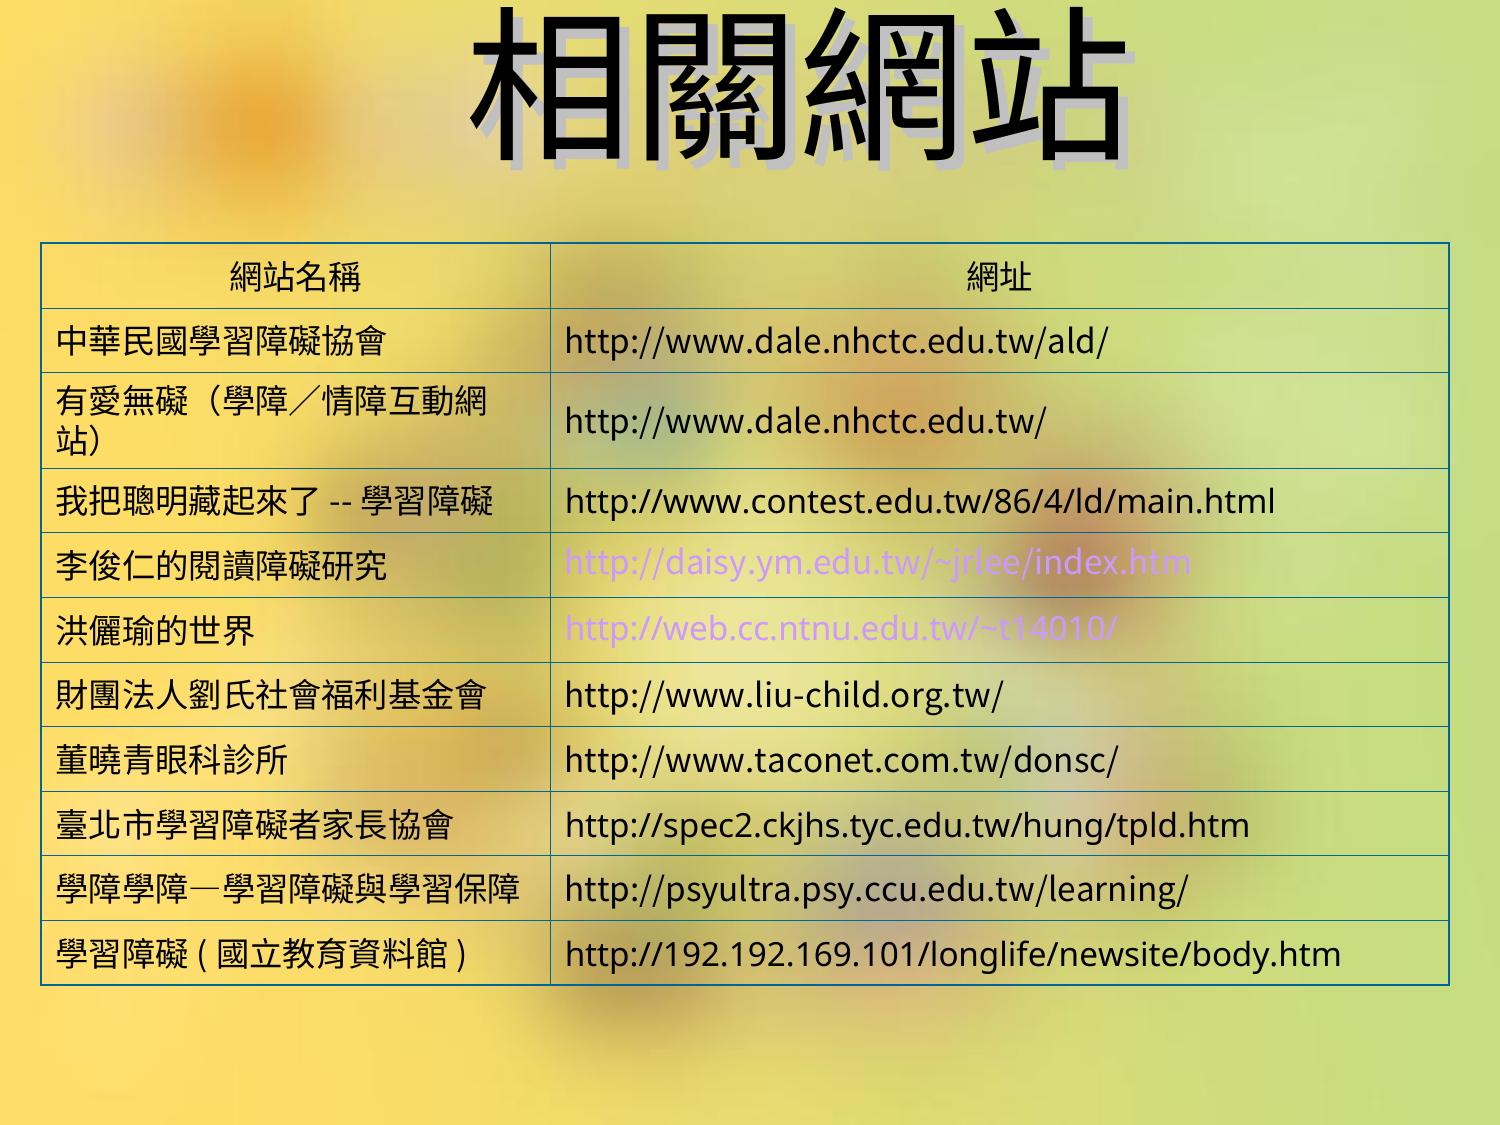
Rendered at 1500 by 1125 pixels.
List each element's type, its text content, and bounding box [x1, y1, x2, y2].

table_cell 我把聰明藏起來了--學習障礙 [42, 469, 550, 532]
table_header 網站名稱 [42, 244, 550, 308]
picture [0, 0, 1500, 1125]
table_cell 洪儷瑜的世界 [42, 598, 550, 662]
table_cell 臺北市學習障礙者家長協會 [42, 792, 550, 855]
text_box 相關網站 [407, 0, 1191, 188]
table_cell 學習障礙(國立教育資料館) [42, 921, 550, 984]
table_cell 學障學障—學習障礙與學習保障 [42, 856, 550, 920]
table_cell http://www.liu-child.org.tw/ [551, 663, 1448, 726]
table_cell http://www.dale.nhctc.edu.tw/ [551, 373, 1448, 468]
table_cell 有愛無礙（學障／情障互動網站） [42, 373, 550, 468]
table_cell http://www.contest.edu.tw/86/4/ld/main.html [551, 469, 1448, 532]
table_cell http://www.taconet.com.tw/donsc/ [551, 727, 1448, 791]
table_cell http://192.192.169.101/longlife/newsite/body.htm [551, 921, 1448, 984]
table_cell http://spec2.ckjhs.tyc.edu.tw/hung/tpld.htm [551, 792, 1448, 855]
table_cell 李俊仁的閱讀障礙研究 [42, 533, 550, 597]
table_cell 中華民國學習障礙協會 [42, 309, 550, 372]
table_cell http://web.cc.ntnu.edu.tw/~t14010/ [551, 598, 1448, 662]
table_header 網址 [551, 244, 1448, 308]
table_cell http://daisy.ym.edu.tw/~jrlee/index.htm [551, 533, 1448, 597]
table_cell http://psyultra.psy.ccu.edu.tw/learning/ [551, 856, 1448, 920]
table_cell http://www.dale.nhctc.edu.tw/ald/ [551, 309, 1448, 372]
table_cell 財團法人劉氏社會福利基金會 [42, 663, 550, 726]
table_cell 董曉青眼科診所 [42, 727, 550, 791]
